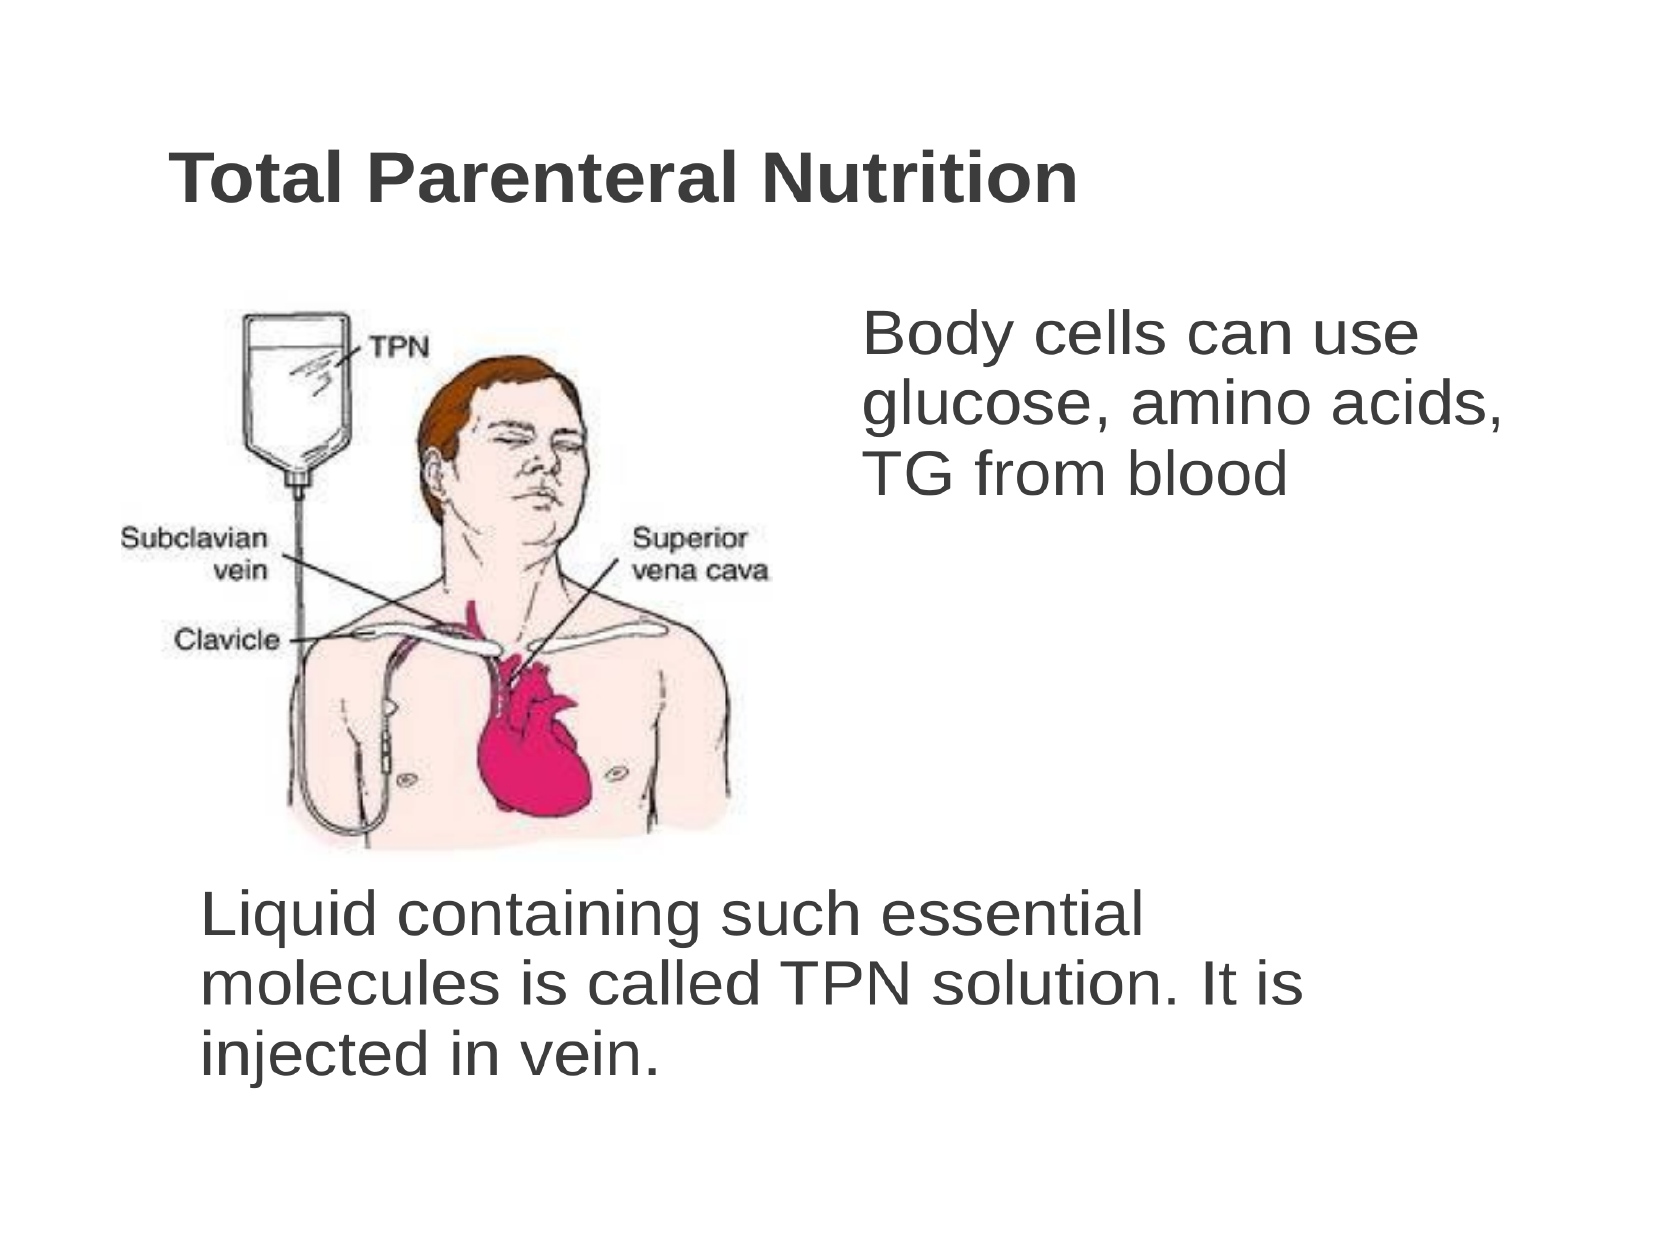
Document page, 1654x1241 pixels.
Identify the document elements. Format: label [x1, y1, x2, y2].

picture [56, 67, 1577, 1135]
